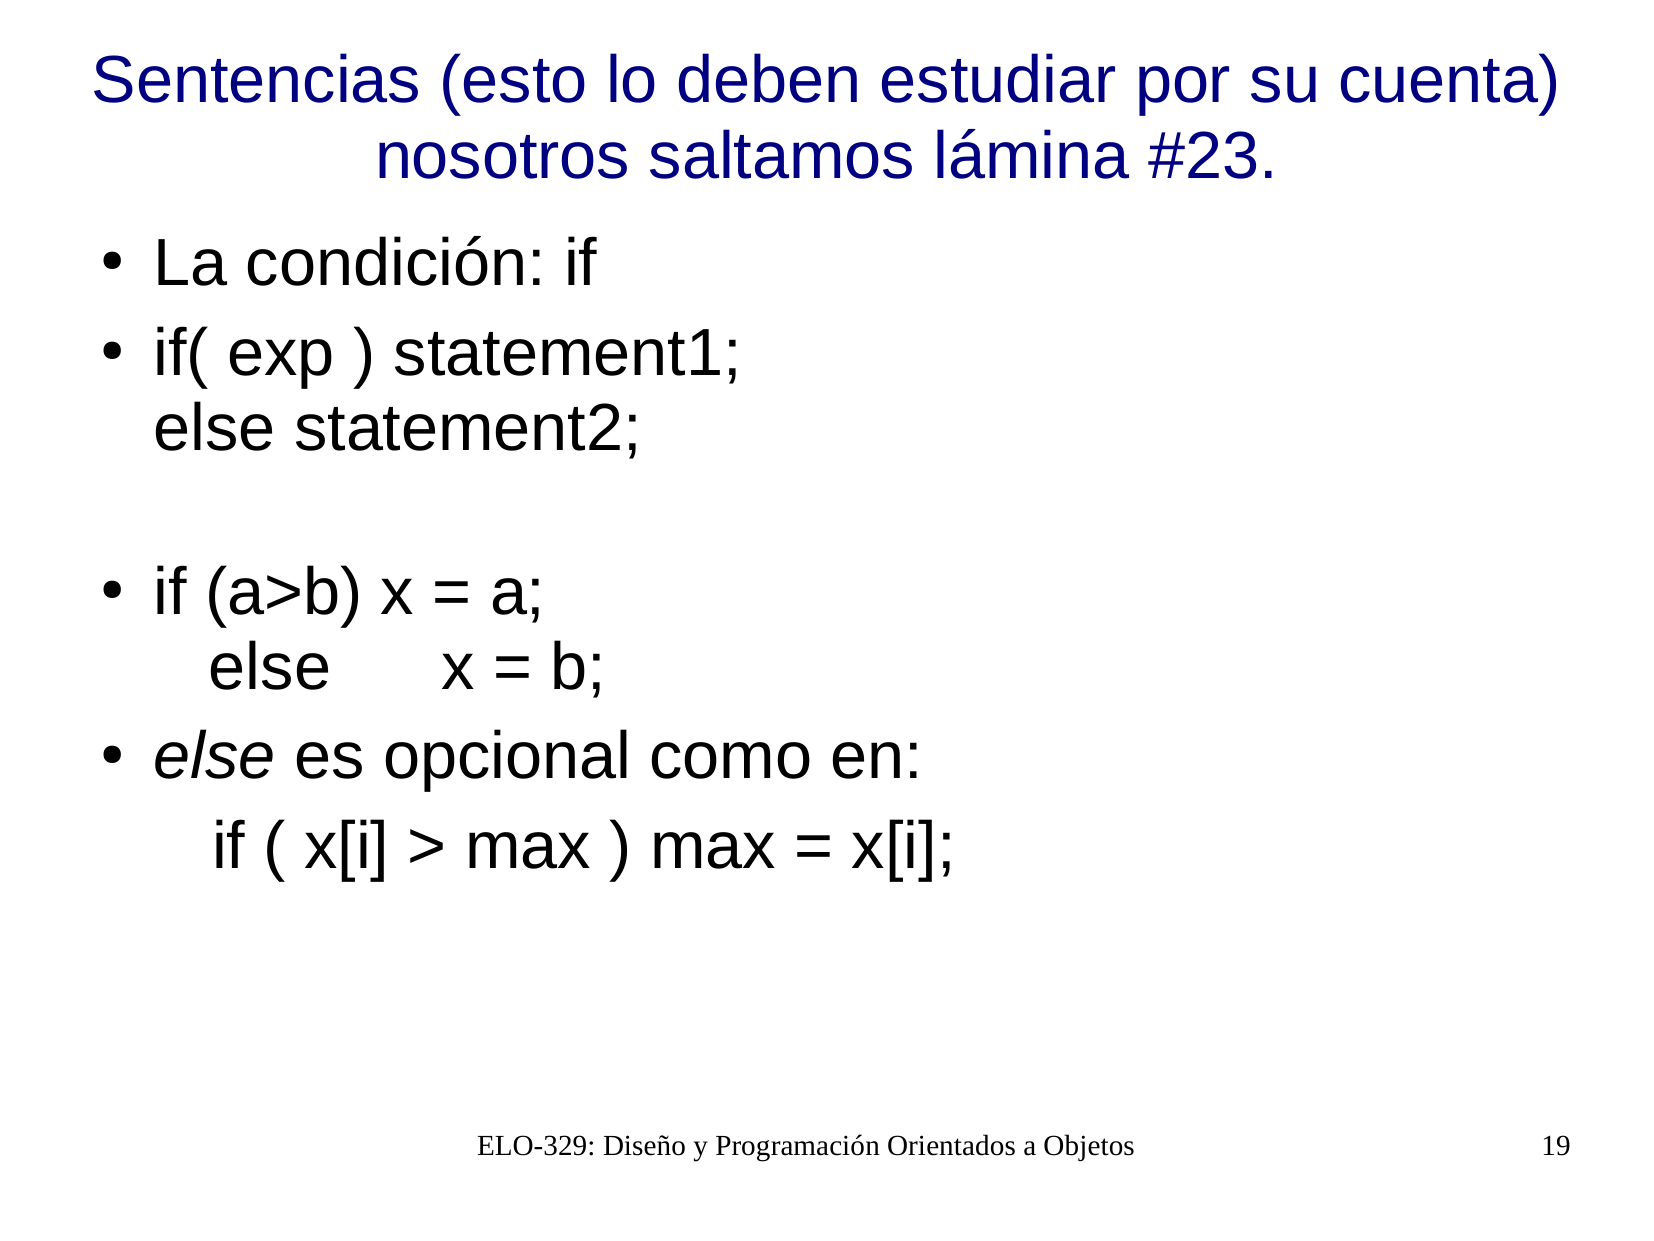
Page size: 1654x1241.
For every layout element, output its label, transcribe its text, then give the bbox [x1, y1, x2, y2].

list La condición: if if( exp ) statement1; else statement2; if (a>b) x = a; else x = b; else es opcional como en: if ( x[i] > max ) max = x[i]; [82, 225, 1571, 1044]
title Sentencias (esto lo deben estudiar por su cuenta) nosotros saltamos lámina #23.‏ [82, 35, 1571, 202]
